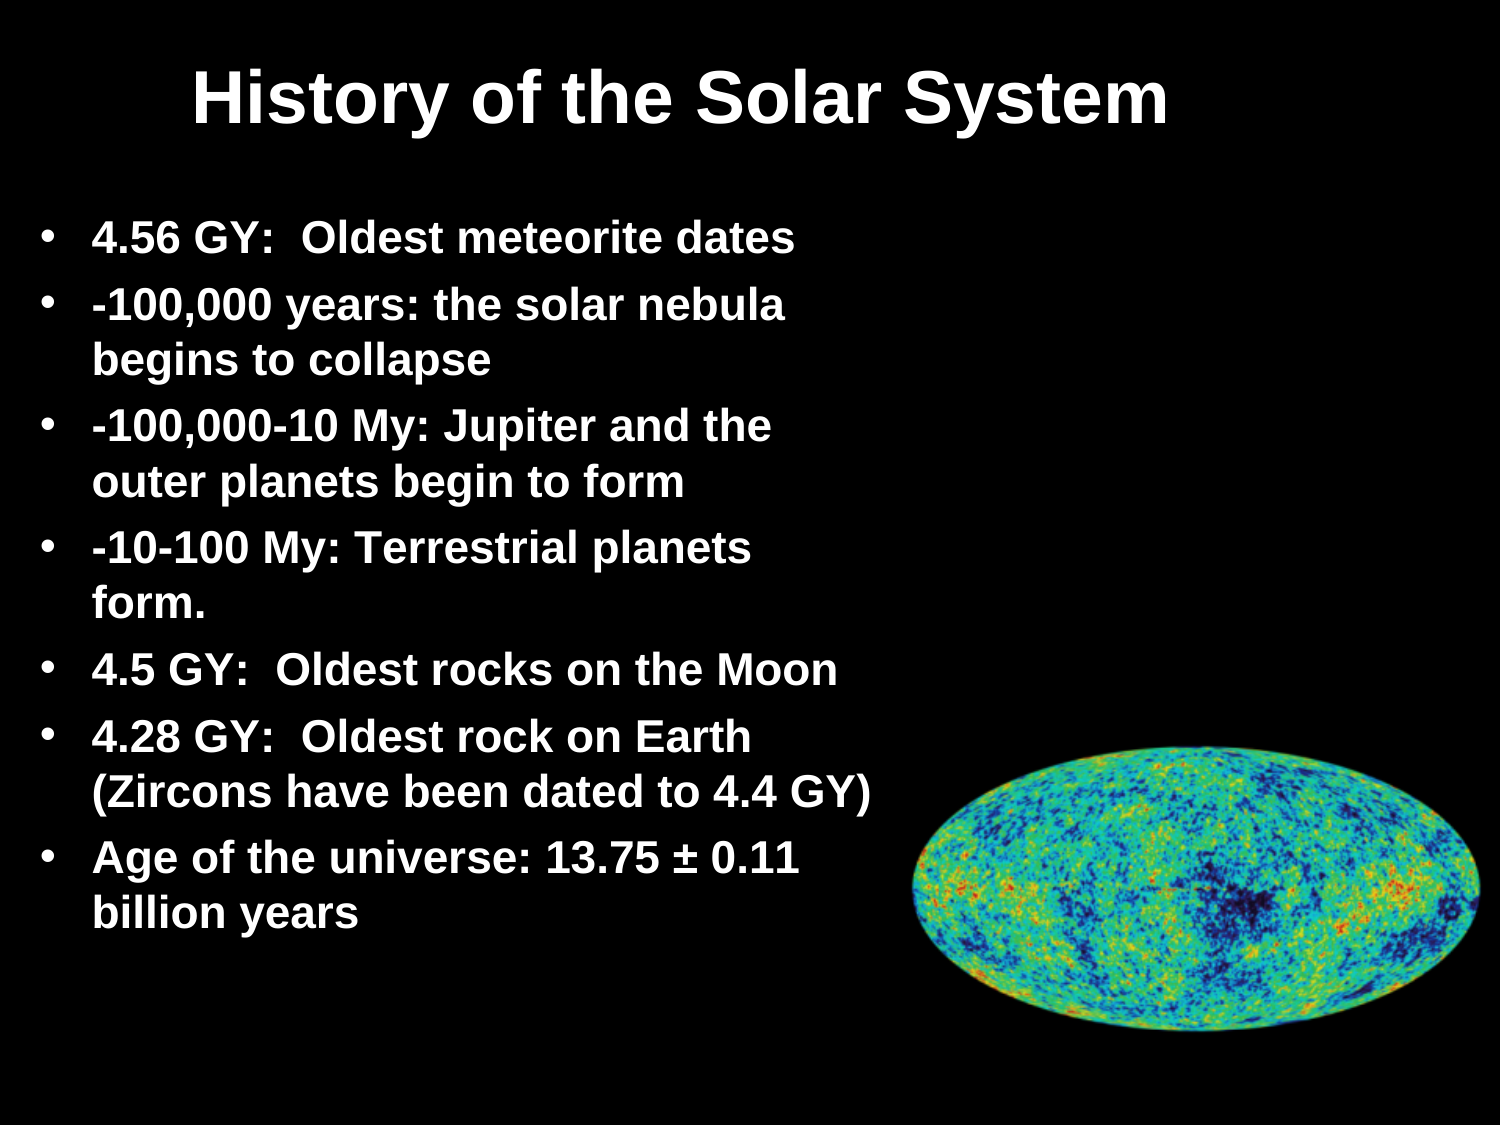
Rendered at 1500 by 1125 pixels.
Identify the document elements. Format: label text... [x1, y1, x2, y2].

title History of the Solar System [99, 24, 1263, 163]
picture [892, 712, 1500, 1066]
list 4.56 GY: Oldest meteorite dates -100,000 years: the solar nebula begins to collapse -100,000-10 My: Jupiter and the outer planets begin to form -10-100 My: Terrestrial planets form. 4.5 GY: Oldest rocks on the Moon 4.28 GY: Oldest rock on Earth (Zircons have been dated to 4.4 GY) Age of the universe: 13.75 ± 0.11 billion years [24, 199, 888, 988]
